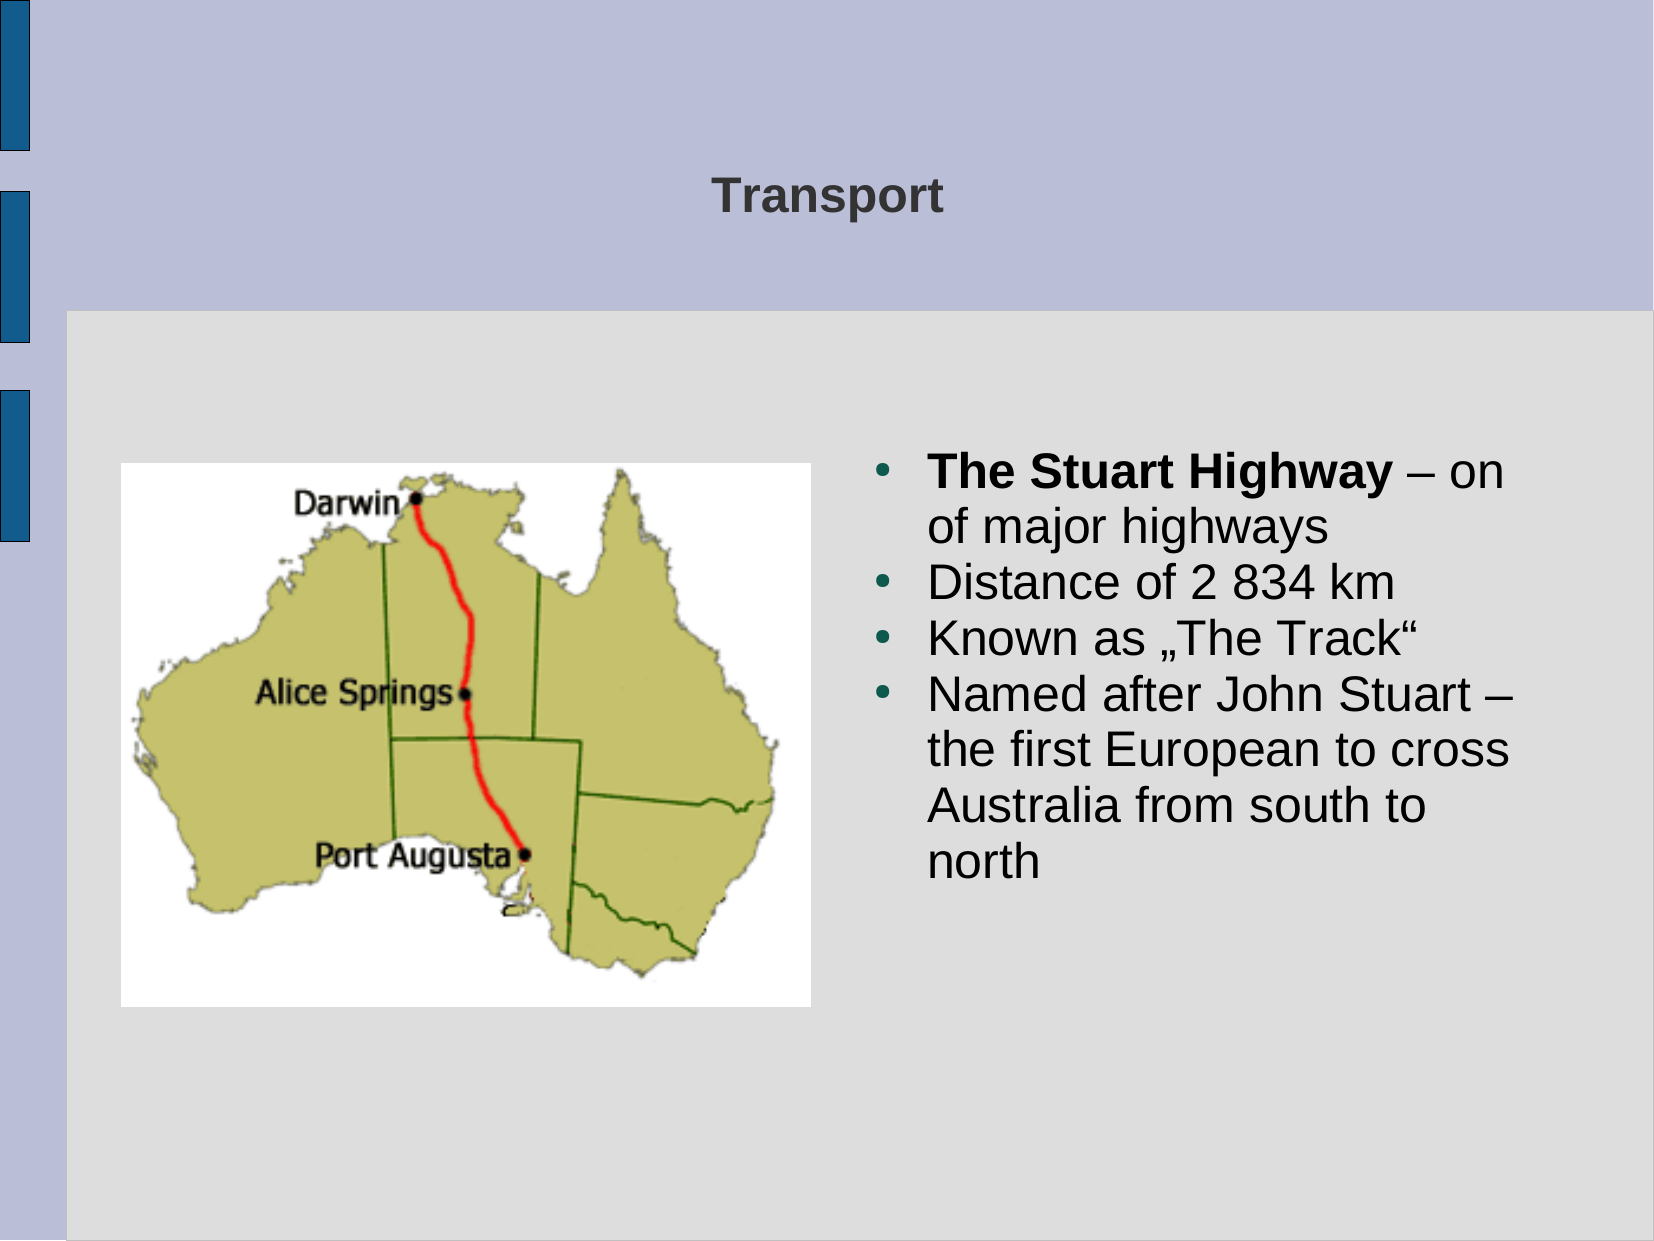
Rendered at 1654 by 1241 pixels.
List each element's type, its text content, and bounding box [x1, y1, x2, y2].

list The Stuart Highway – on of major highways Distance of 2 834 km Known as „The Track“ Named after John Stuart – the first European to cross Australia from south to north [856, 442, 1546, 1225]
picture [121, 463, 811, 1007]
title Transport [121, 91, 1534, 299]
